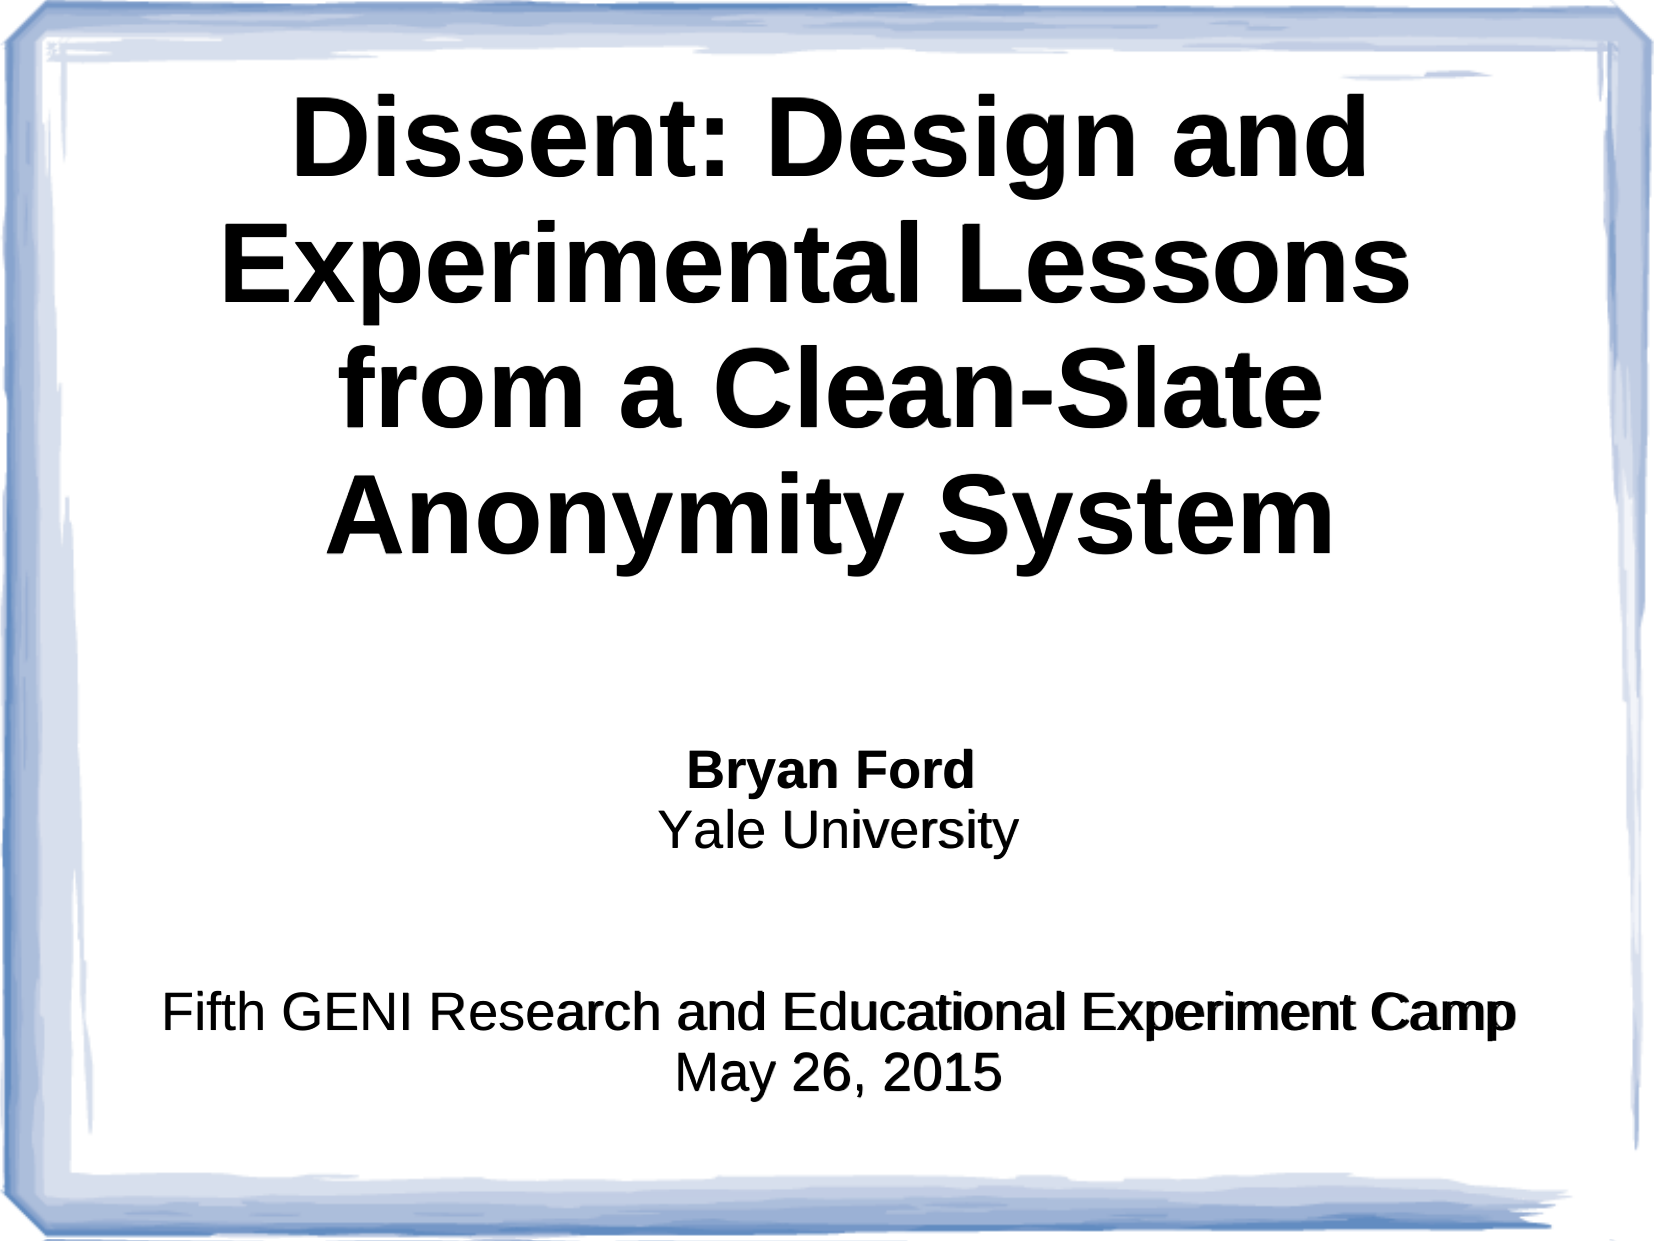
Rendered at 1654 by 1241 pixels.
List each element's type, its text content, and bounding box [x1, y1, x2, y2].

subtitle Bryan Ford Yale University Fifth GENI Research and Educational Experiment Camp May 26, 2015 [112, 675, 1566, 1167]
picture [0, 0, 1654, 1241]
title Dissent: Design and Experimental Lessons from a Clean-Slate Anonymity System [86, 101, 1576, 551]
